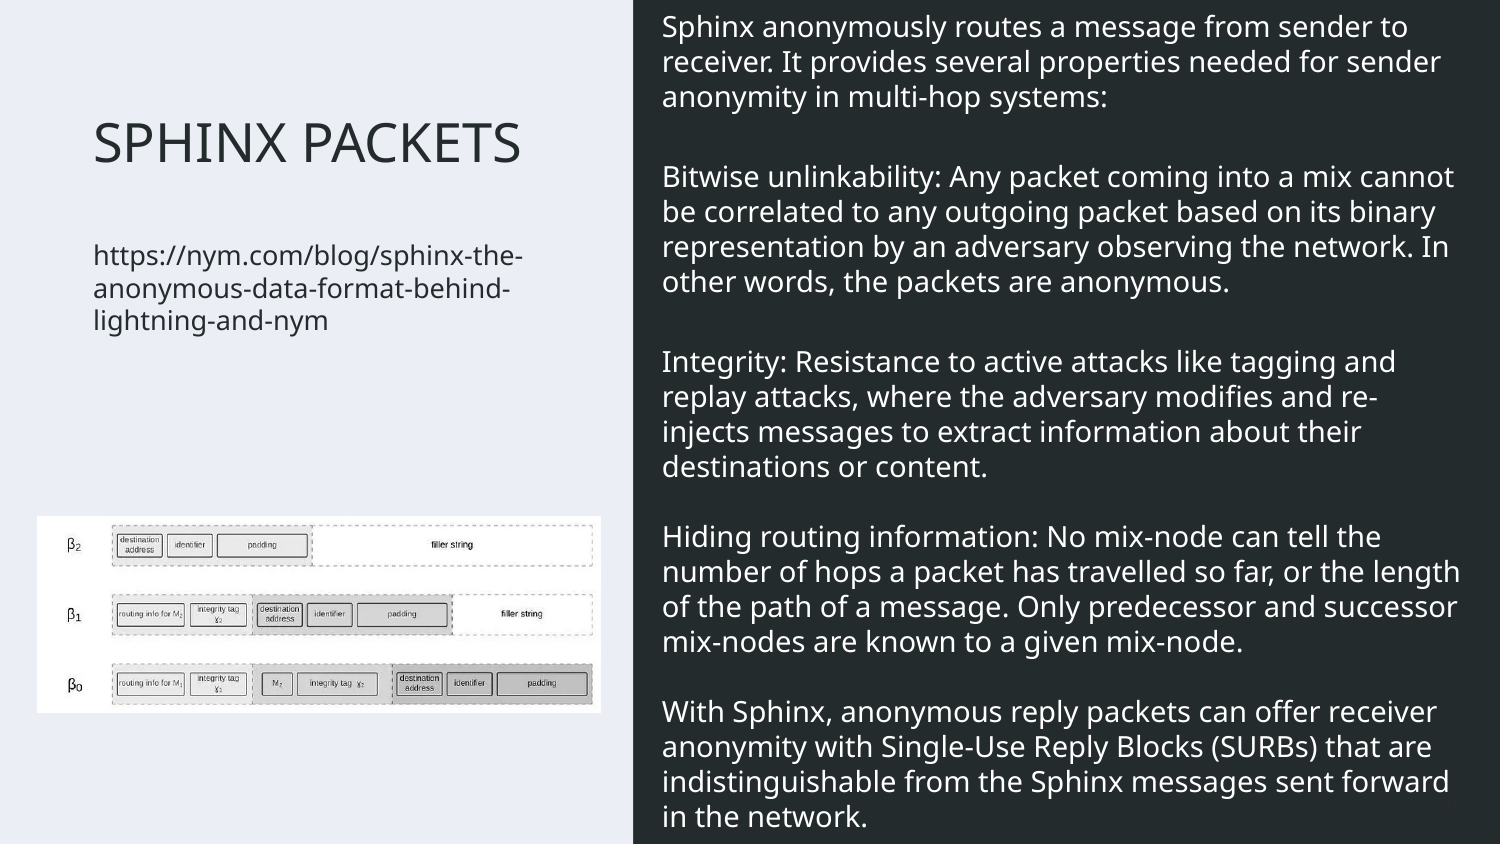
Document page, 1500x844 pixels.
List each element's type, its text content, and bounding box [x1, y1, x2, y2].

text_box Sphinx anonymously routes a message from sender to receiver. It provides several properties needed for sender anonymity in multi-hop systems: Bitwise unlinkability: Any packet coming into a mix cannot be correlated to any outgoing packet based on its binary representation by an adversary observing the network. In other words, the packets are anonymous. Integrity: Resistance to active attacks like tagging and replay attacks, where the adversary modifies and re-injects messages to extract information about their destinations or content. Hiding routing information: No mix-node can tell the number of hops a packet has travelled so far, or the length of the path of a message. Only predecessor and successor mix-nodes are known to a given mix-node. With Sphinx, anonymous reply packets can offer receiver anonymity with Single-Use Reply Blocks (SURBs) that are indistinguishable from the Sphinx messages sent forward in the network. [661, 7, 1463, 844]
picture [37, 516, 601, 713]
text_box [0, 0, 634, 844]
text_box SPHINX PACKETS https://nym.com/blog/sphinx-the-anonymous-data-format-behind-lightning-and-nym [93, 108, 532, 457]
